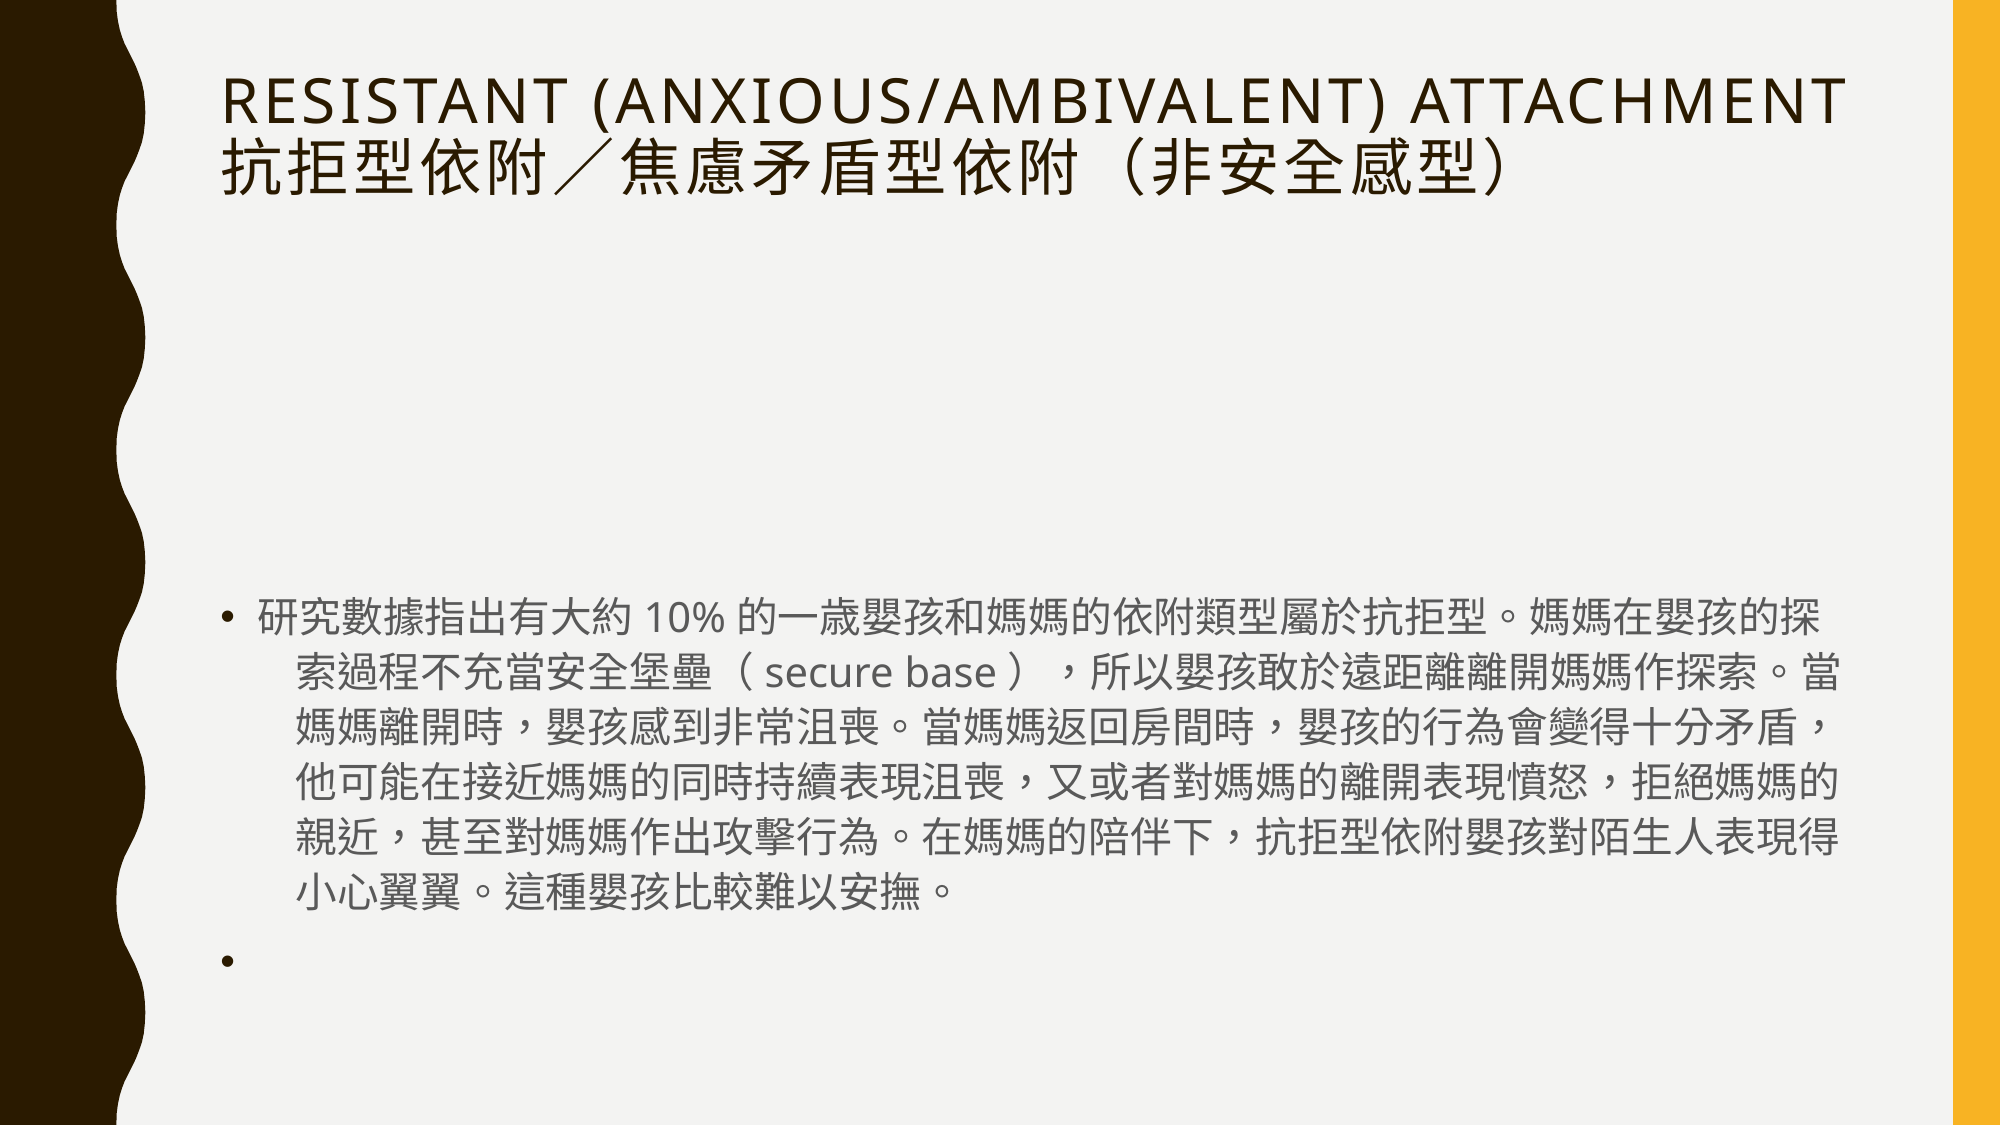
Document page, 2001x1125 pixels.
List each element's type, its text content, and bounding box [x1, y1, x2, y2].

list 研究數據指出有大約10%的一歳嬰孩和媽媽的依附類型屬於抗拒型。媽媽在嬰孩的探索過程不充當安全堡壘（secure base），所以嬰孩敢於遠距離離開媽媽作探索。當媽媽離開時，嬰孩感到非常沮喪。當媽媽返回房間時，嬰孩的行為會變得十分矛盾，他可能在接近媽媽的同時持續表現沮喪，又或者對媽媽的離開表現憤怒，拒絕媽媽的親近，甚至對媽媽作出攻擊行為。在媽媽的陪伴下，抗拒型依附嬰孩對陌生人表現得小心翼翼。這種嬰孩比較難以安撫。 [205, 578, 1876, 965]
title Resistant (anxious/ambivalent) Attachment 抗拒型依附／焦慮矛盾型依附（非安全感型） [205, 62, 1876, 308]
